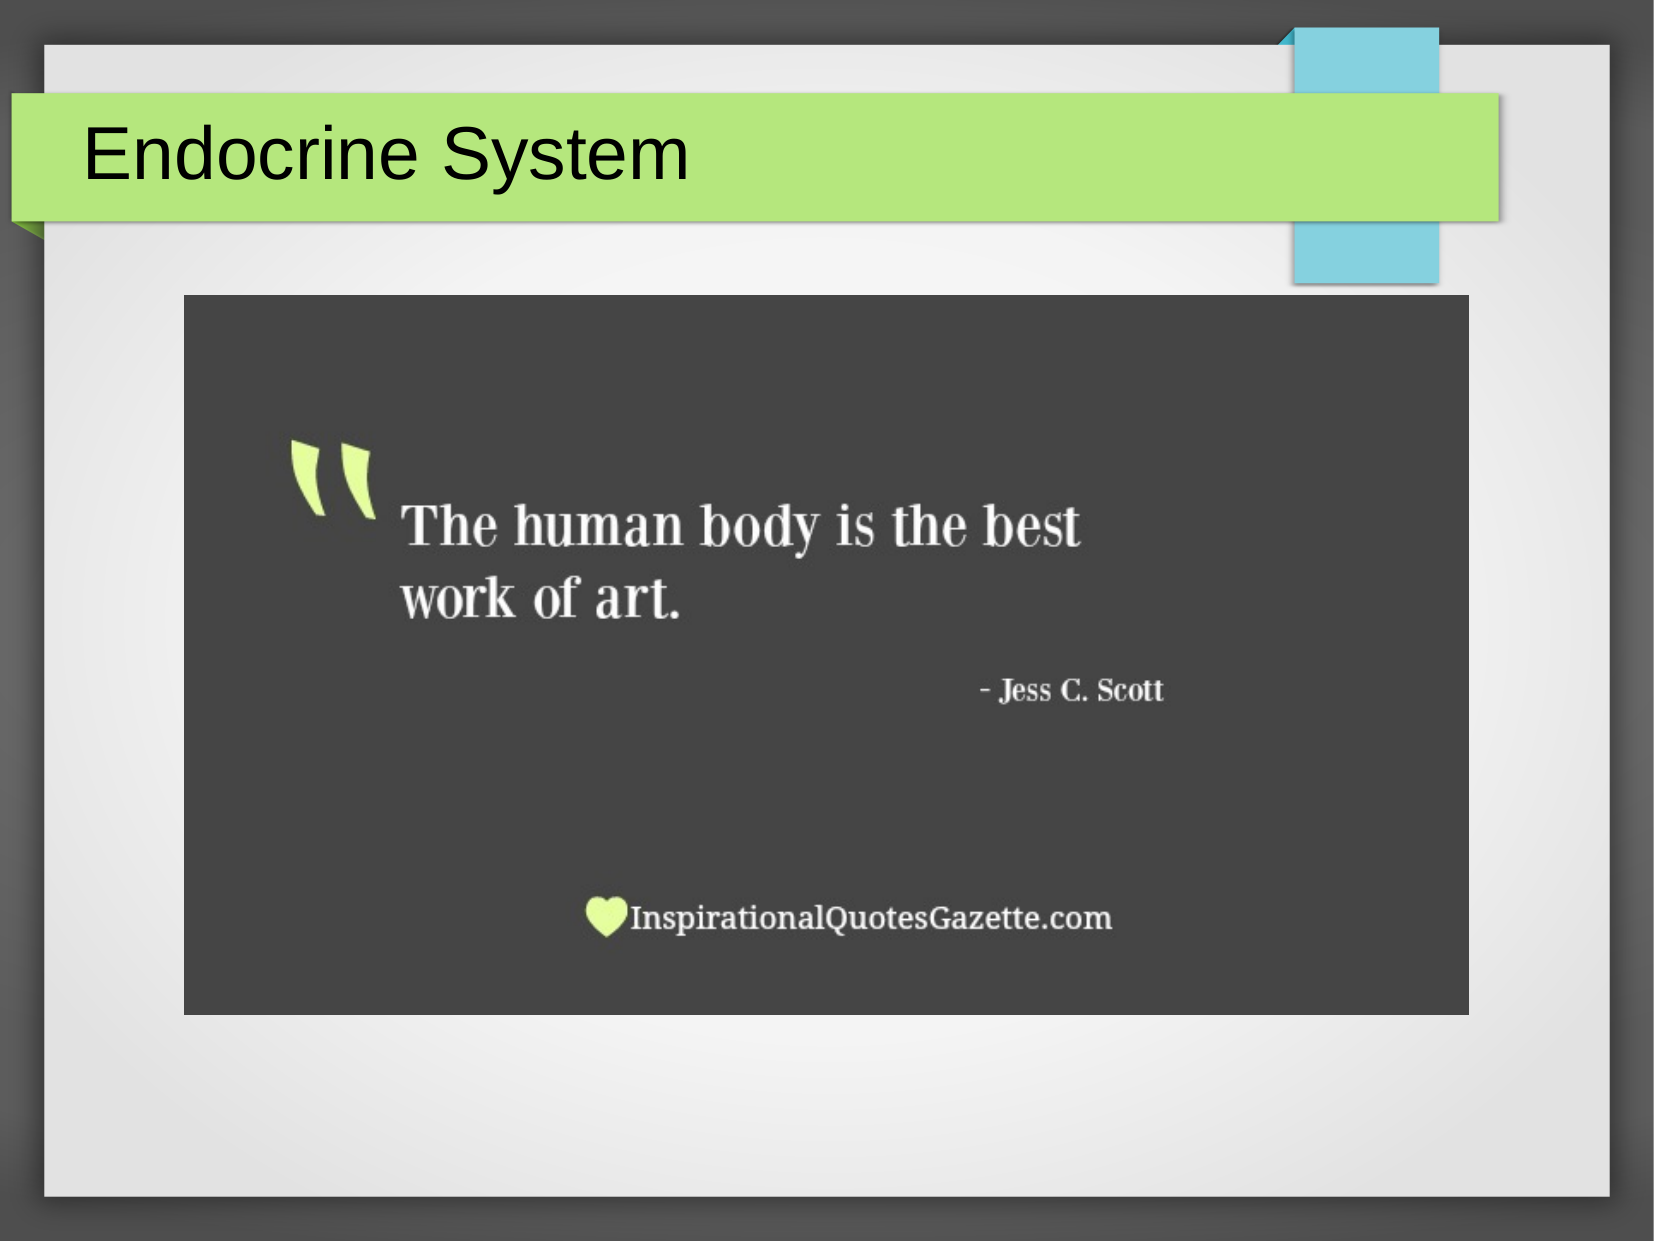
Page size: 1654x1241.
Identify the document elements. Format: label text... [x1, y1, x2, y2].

title Endocrine System [82, 94, 1264, 213]
picture [0, 0, 1654, 1241]
